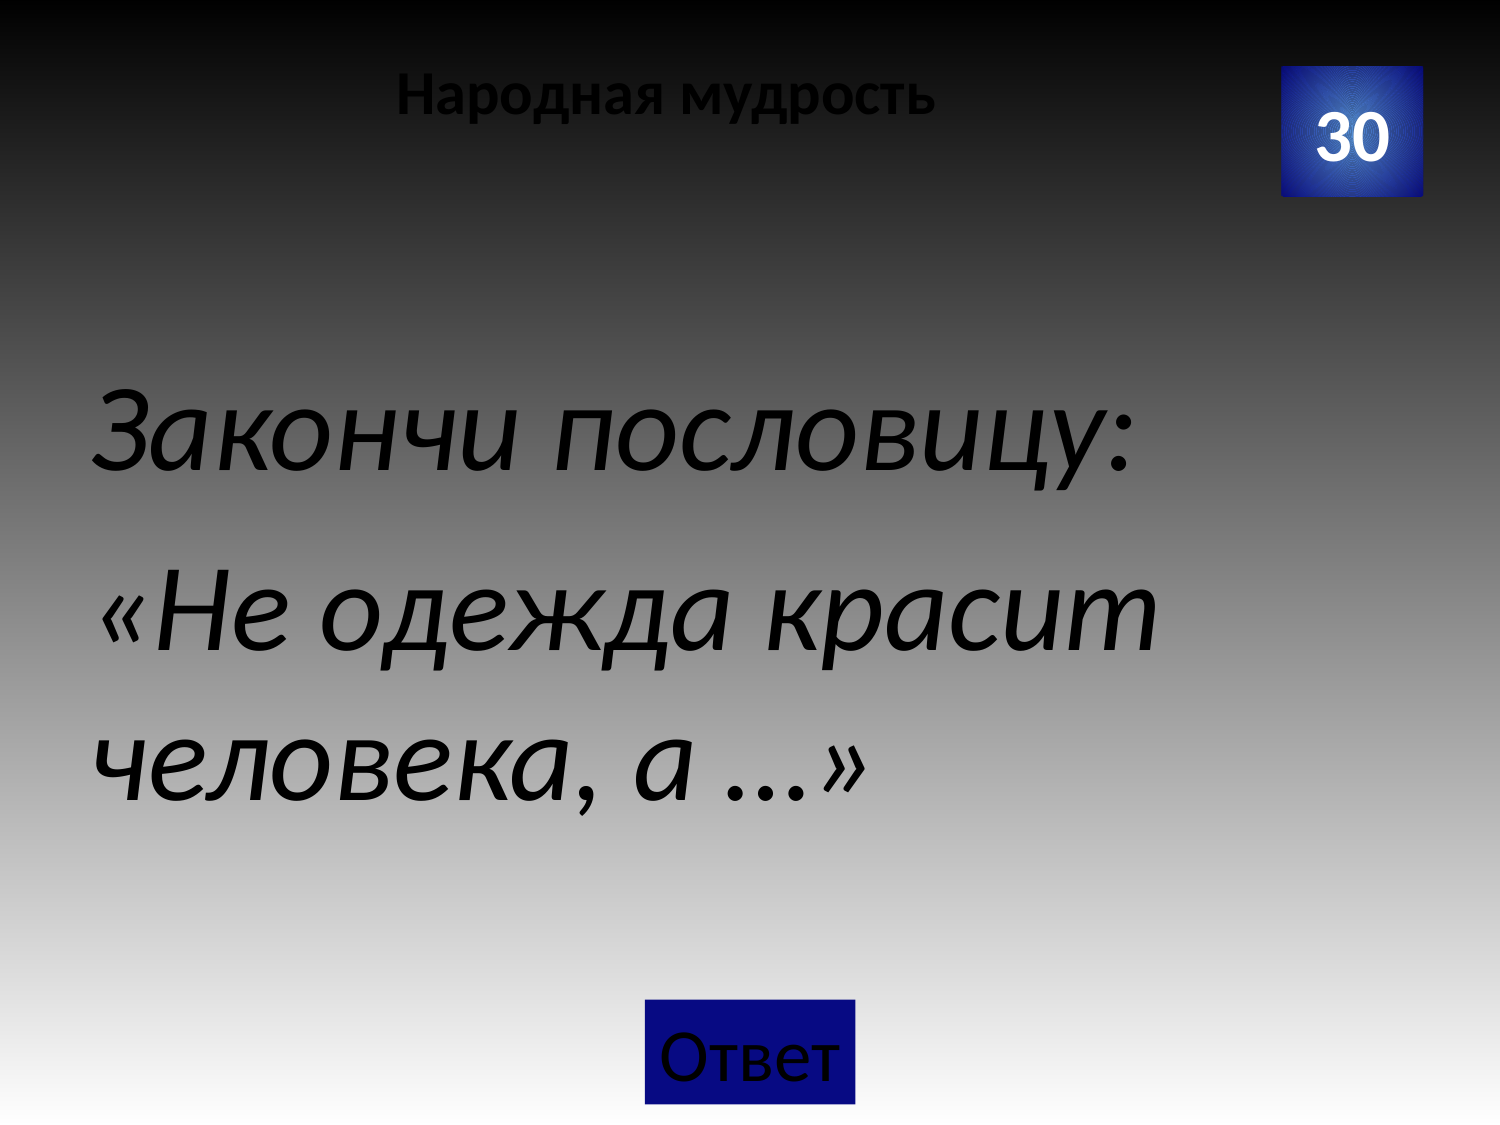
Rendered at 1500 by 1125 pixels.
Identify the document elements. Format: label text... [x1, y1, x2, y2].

text_box 30 [1281, 66, 1424, 197]
list Закончи пословицу: «Не одежда красит человека, а …» [75, 338, 1425, 1000]
title Народная мудрость [75, 45, 1258, 233]
